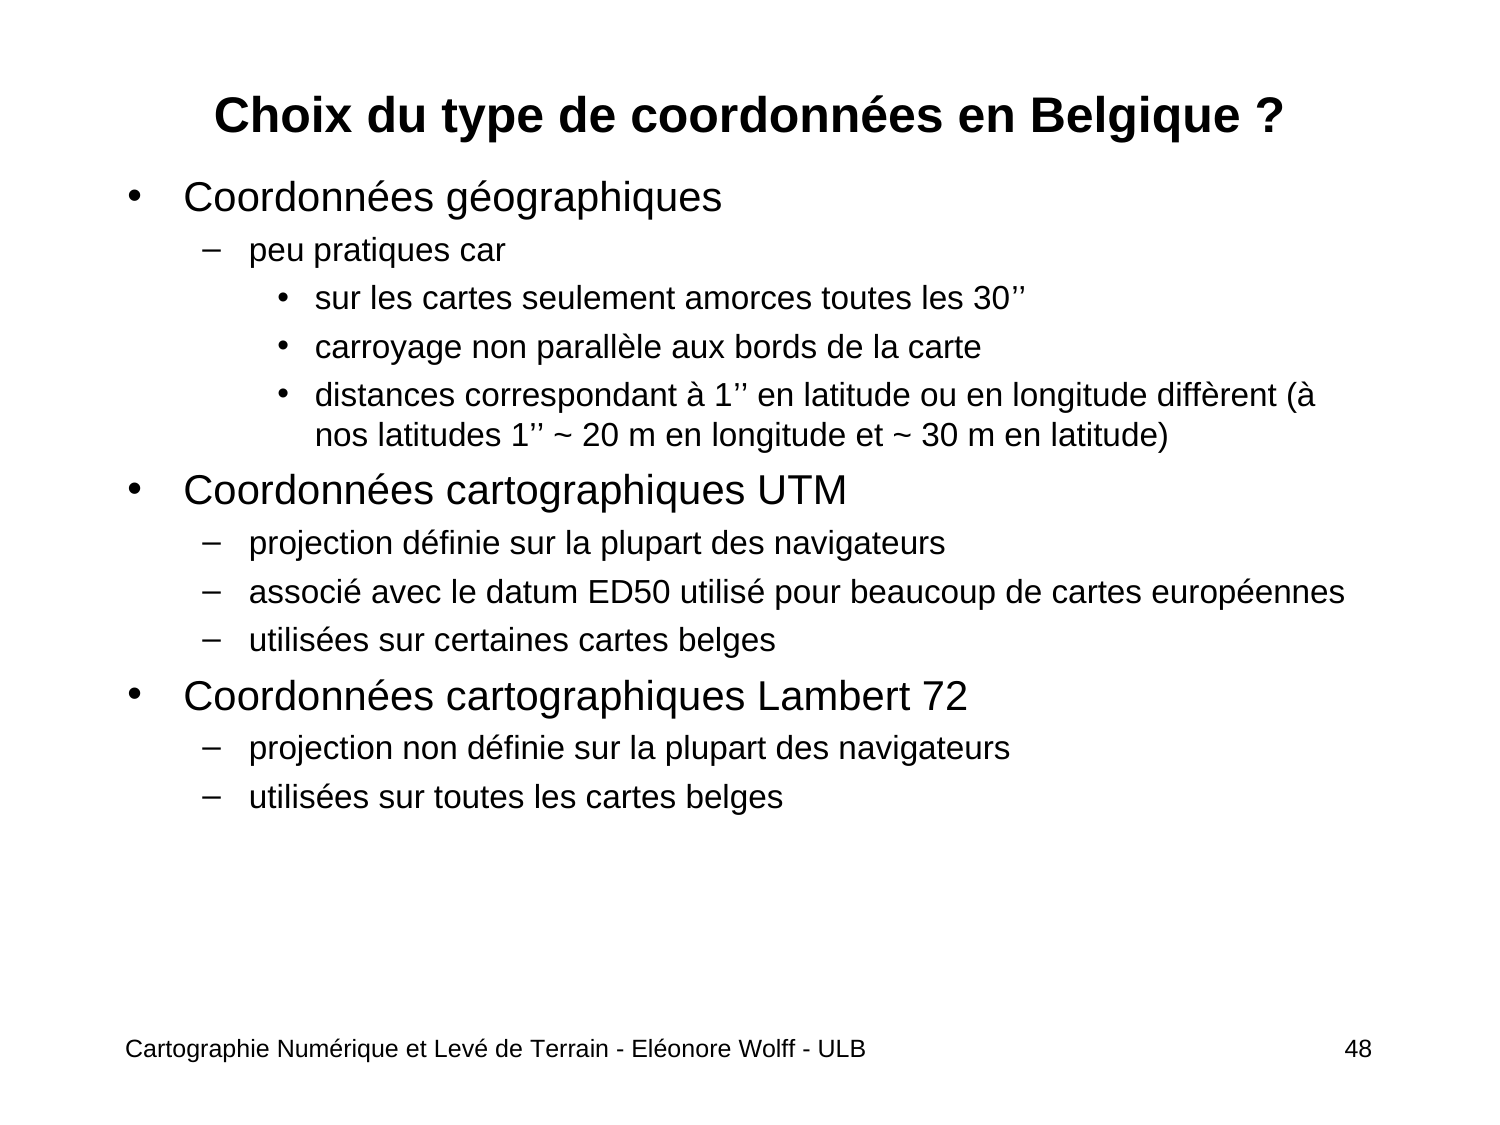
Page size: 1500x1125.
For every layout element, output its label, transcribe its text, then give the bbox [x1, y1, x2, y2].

list Coordonnées géographiques peu pratiques car sur les cartes seulement amorces toutes les 30’’ carroyage non parallèle aux bords de la carte distances correspondant à 1’’ en latitude ou en longitude diffèrent (à nos latitudes 1’’ ~ 20 m en longitude et ~ 30 m en latitude)‏ Coordonnées cartographiques UTM projection définie sur la plupart des navigateurs associé avec le datum ED50 utilisé pour beaucoup de cartes européennes utilisées sur certaines cartes belges Coordonnées cartographiques Lambert 72 projection non définie sur la plupart des navigateurs utilisées sur toutes les cartes belges [112, 162, 1388, 1013]
text_box <number> [1279, 1024, 1388, 1100]
text_box Cartographie Numérique et Levé de Terrain - Eléonore Wolff - ULB [110, 1024, 1271, 1100]
title Choix du type de coordonnées en Belgique ? [112, 68, 1388, 157]
